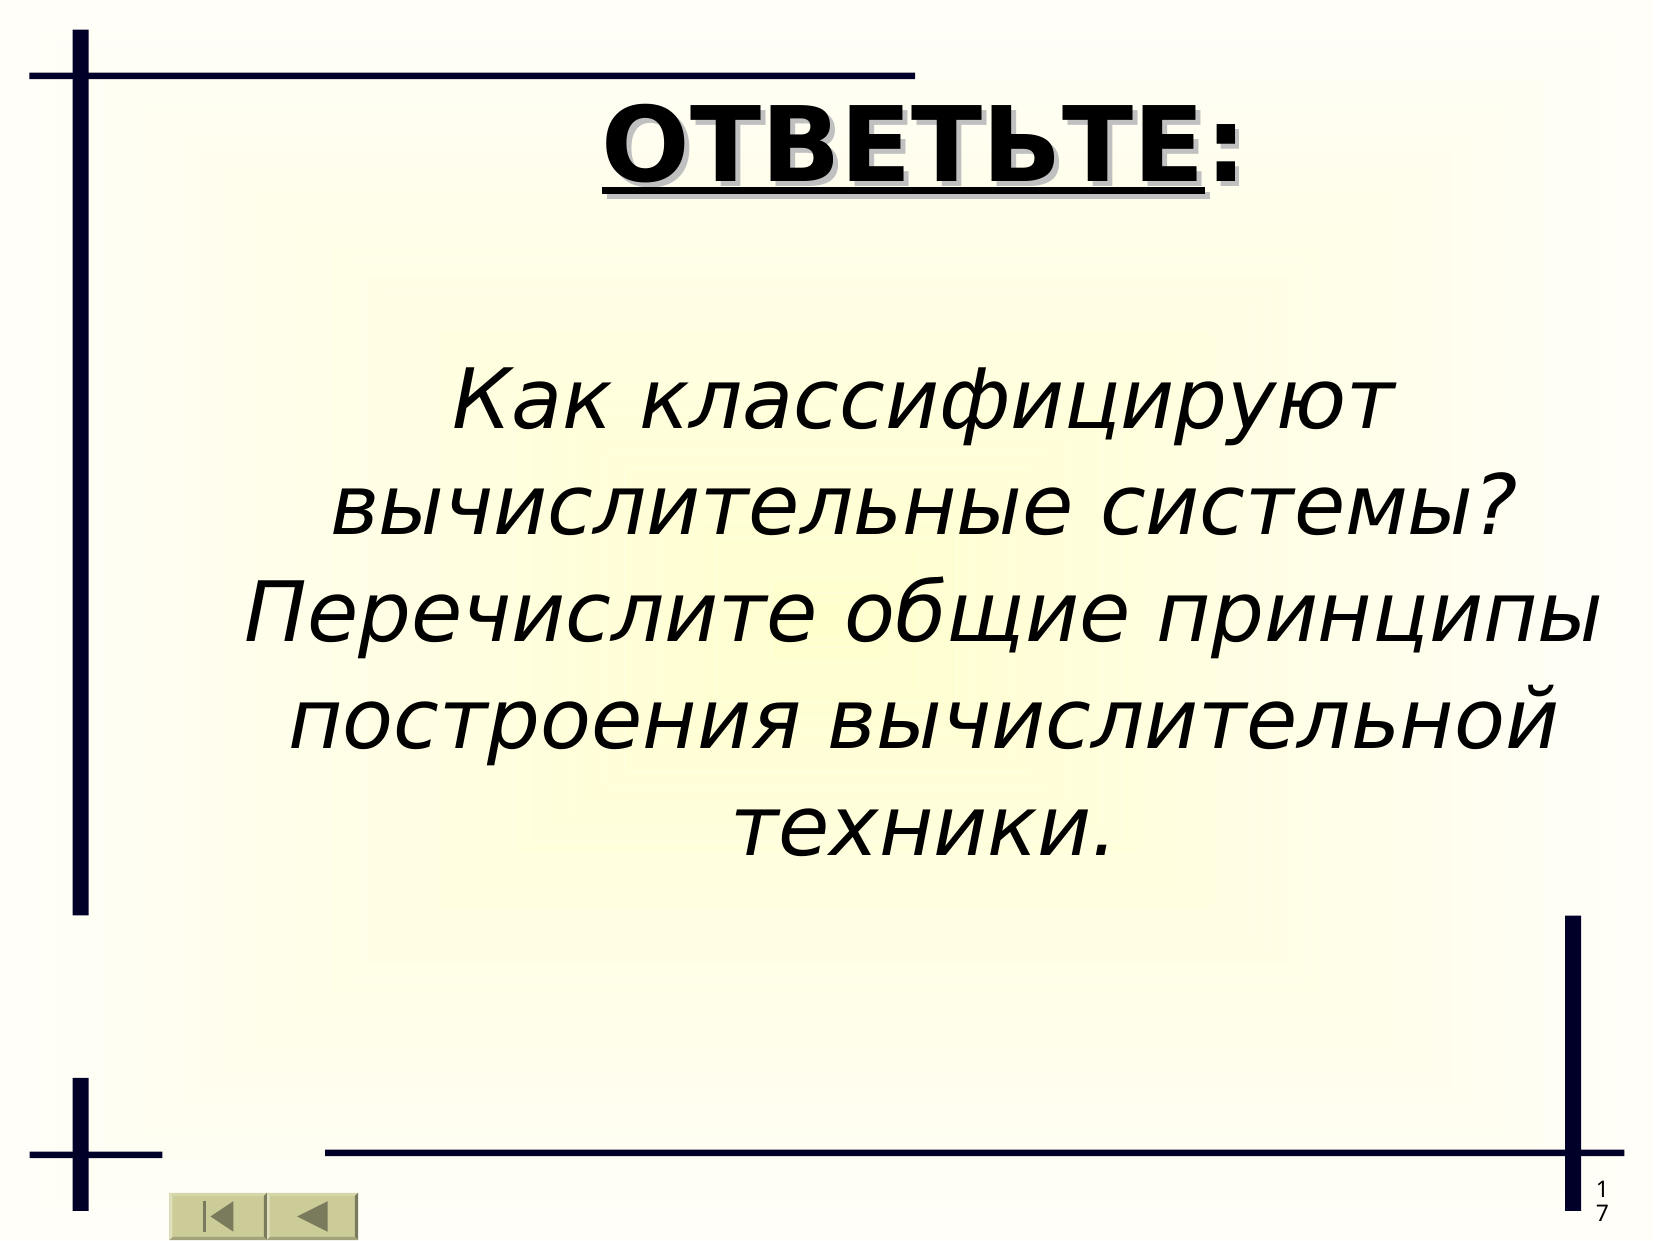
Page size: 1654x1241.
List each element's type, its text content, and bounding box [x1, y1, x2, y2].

text_box [170, 1192, 359, 1241]
text_box ОТВЕТЬТЕ: [195, 76, 1654, 214]
text_box Как классифицируют вычислительные системы? Перечислите общие принципы построения вычислительной техники. [201, 333, 1648, 883]
